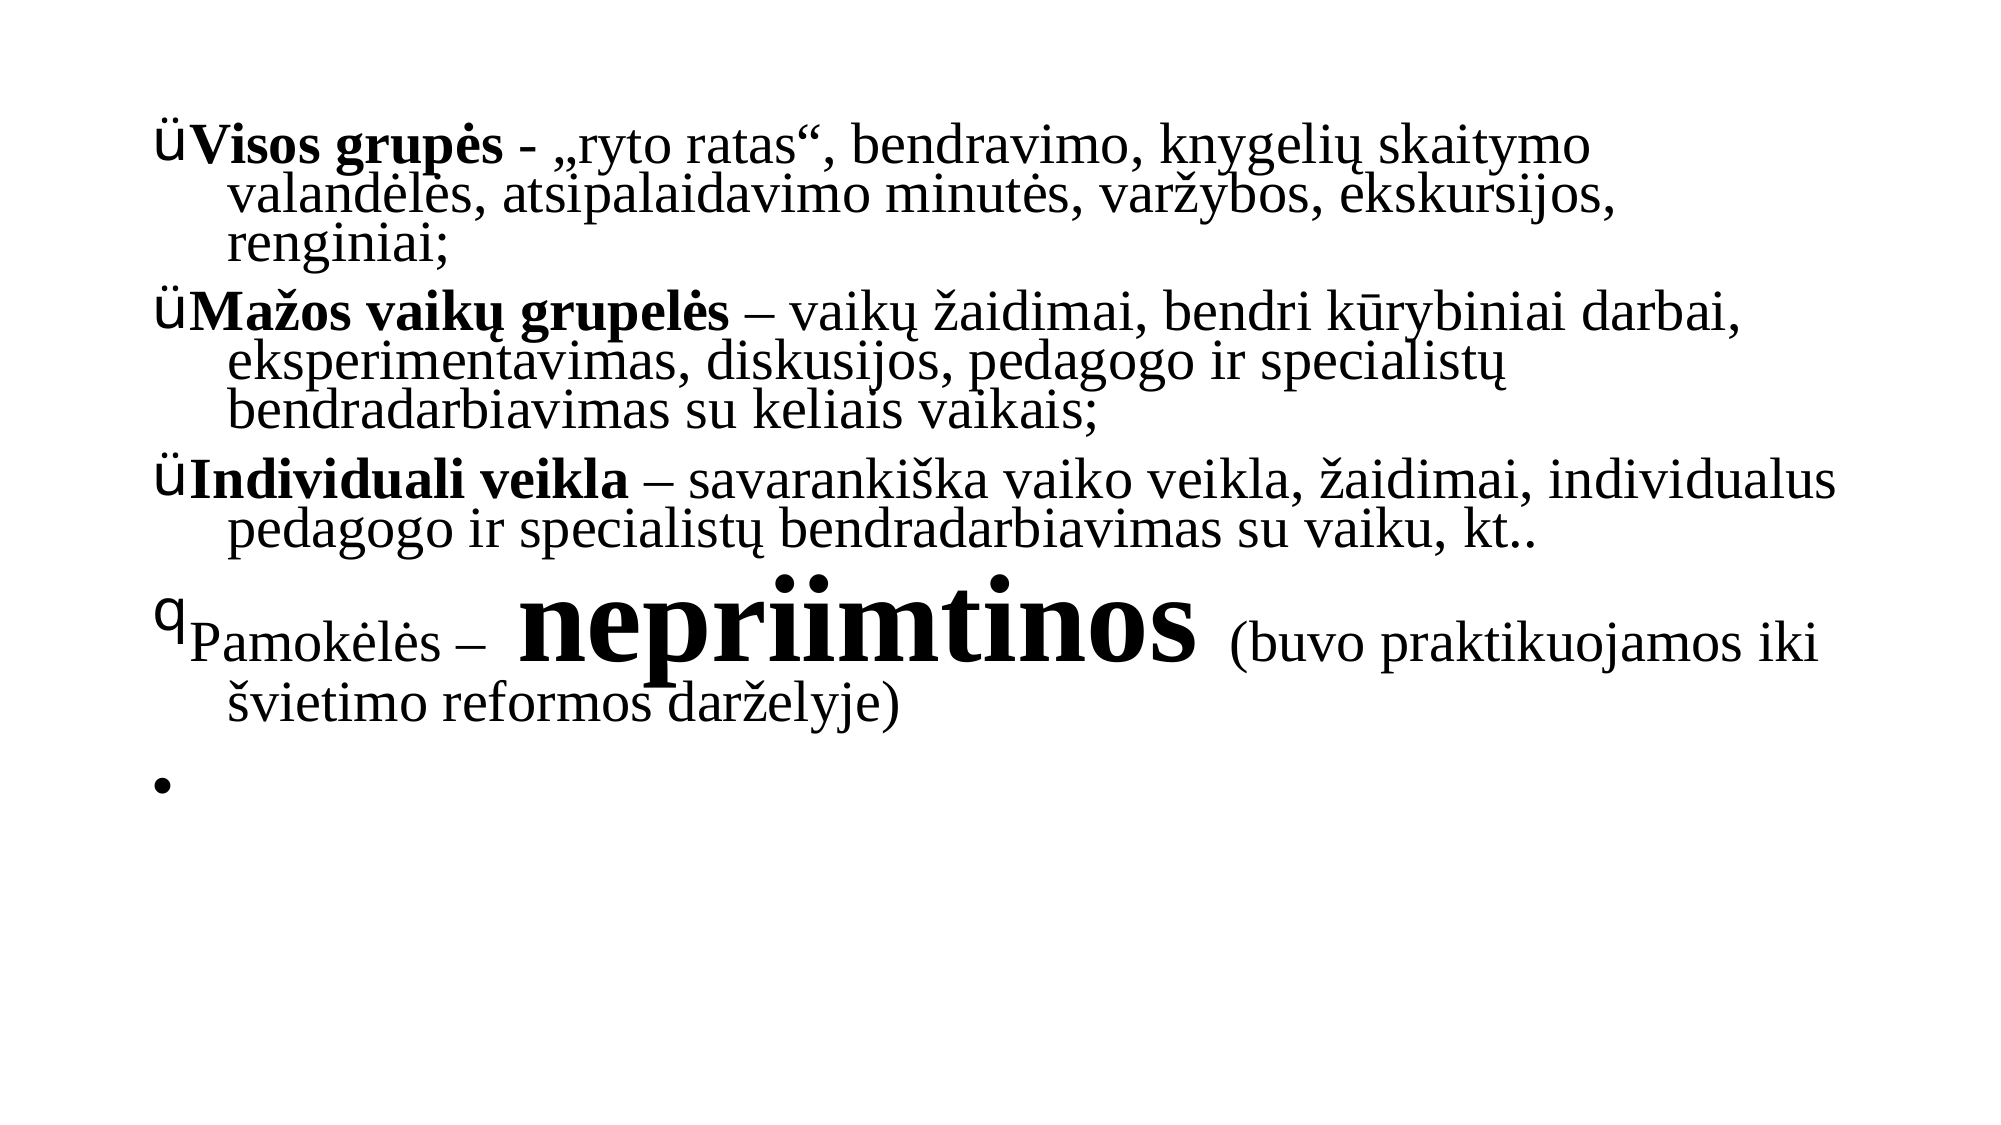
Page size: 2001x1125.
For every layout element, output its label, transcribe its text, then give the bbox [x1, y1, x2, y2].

list Visos grupės - „ryto ratas“, bendravimo, knygelių skaitymo valandėlės, atsipalaidavimo minutės, varžybos, ekskursijos, renginiai; Mažos vaikų grupelės – vaikų žaidimai, bendri kūrybiniai darbai, eksperimentavimas, diskusijos, pedagogo ir specialistų bendradarbiavimas su keliais vaikais; Individuali veikla – savarankiška vaiko veikla, žaidimai, individualus pedagogo ir specialistų bendradarbiavimas su vaiku, kt.. Pamokėlės – nepriimtinos (buvo praktikuojamos iki švietimo reformos darželyje) [137, 116, 1863, 831]
